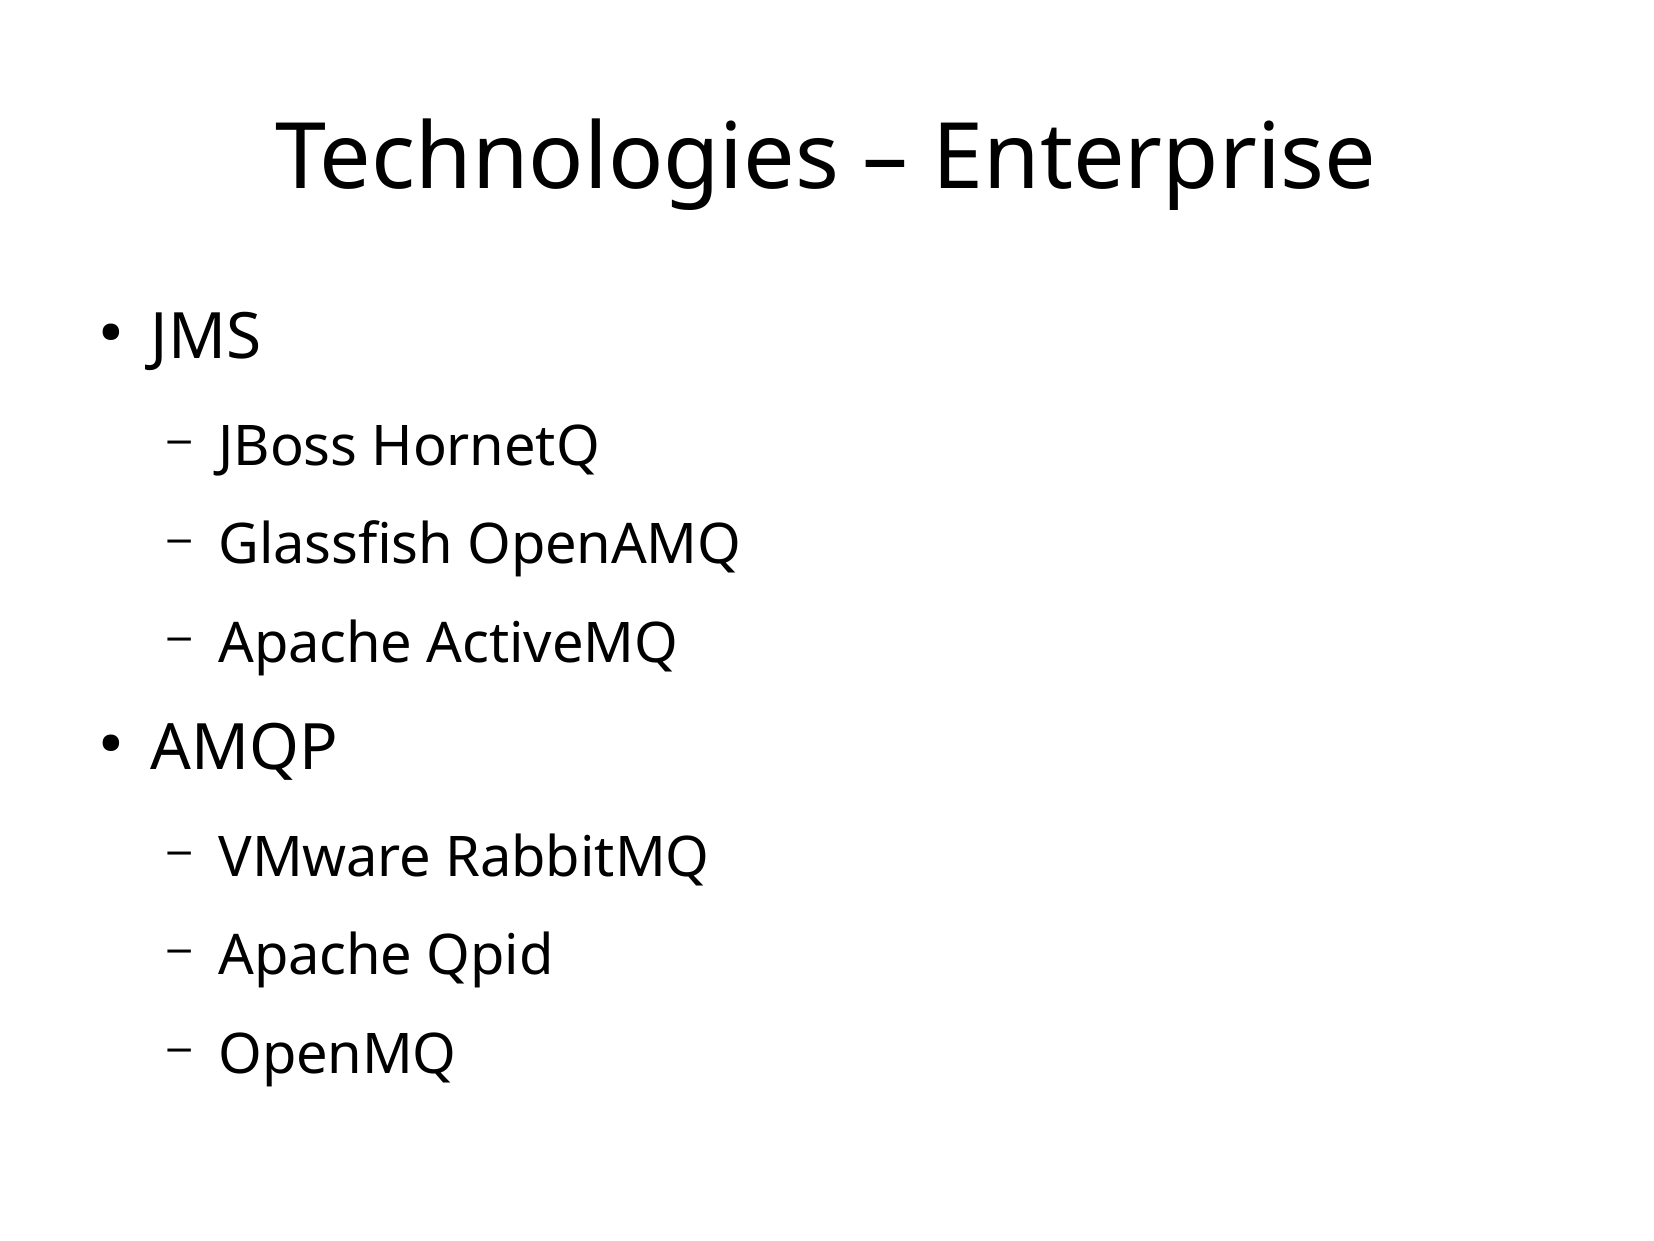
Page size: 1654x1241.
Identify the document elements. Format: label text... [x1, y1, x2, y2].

list JMS JBoss HornetQ Glassfish OpenAMQ Apache ActiveMQ AMQP VMware RabbitMQ Apache Qpid OpenMQ [82, 290, 1538, 1096]
title Technologies – Enterprise [82, 49, 1571, 257]
